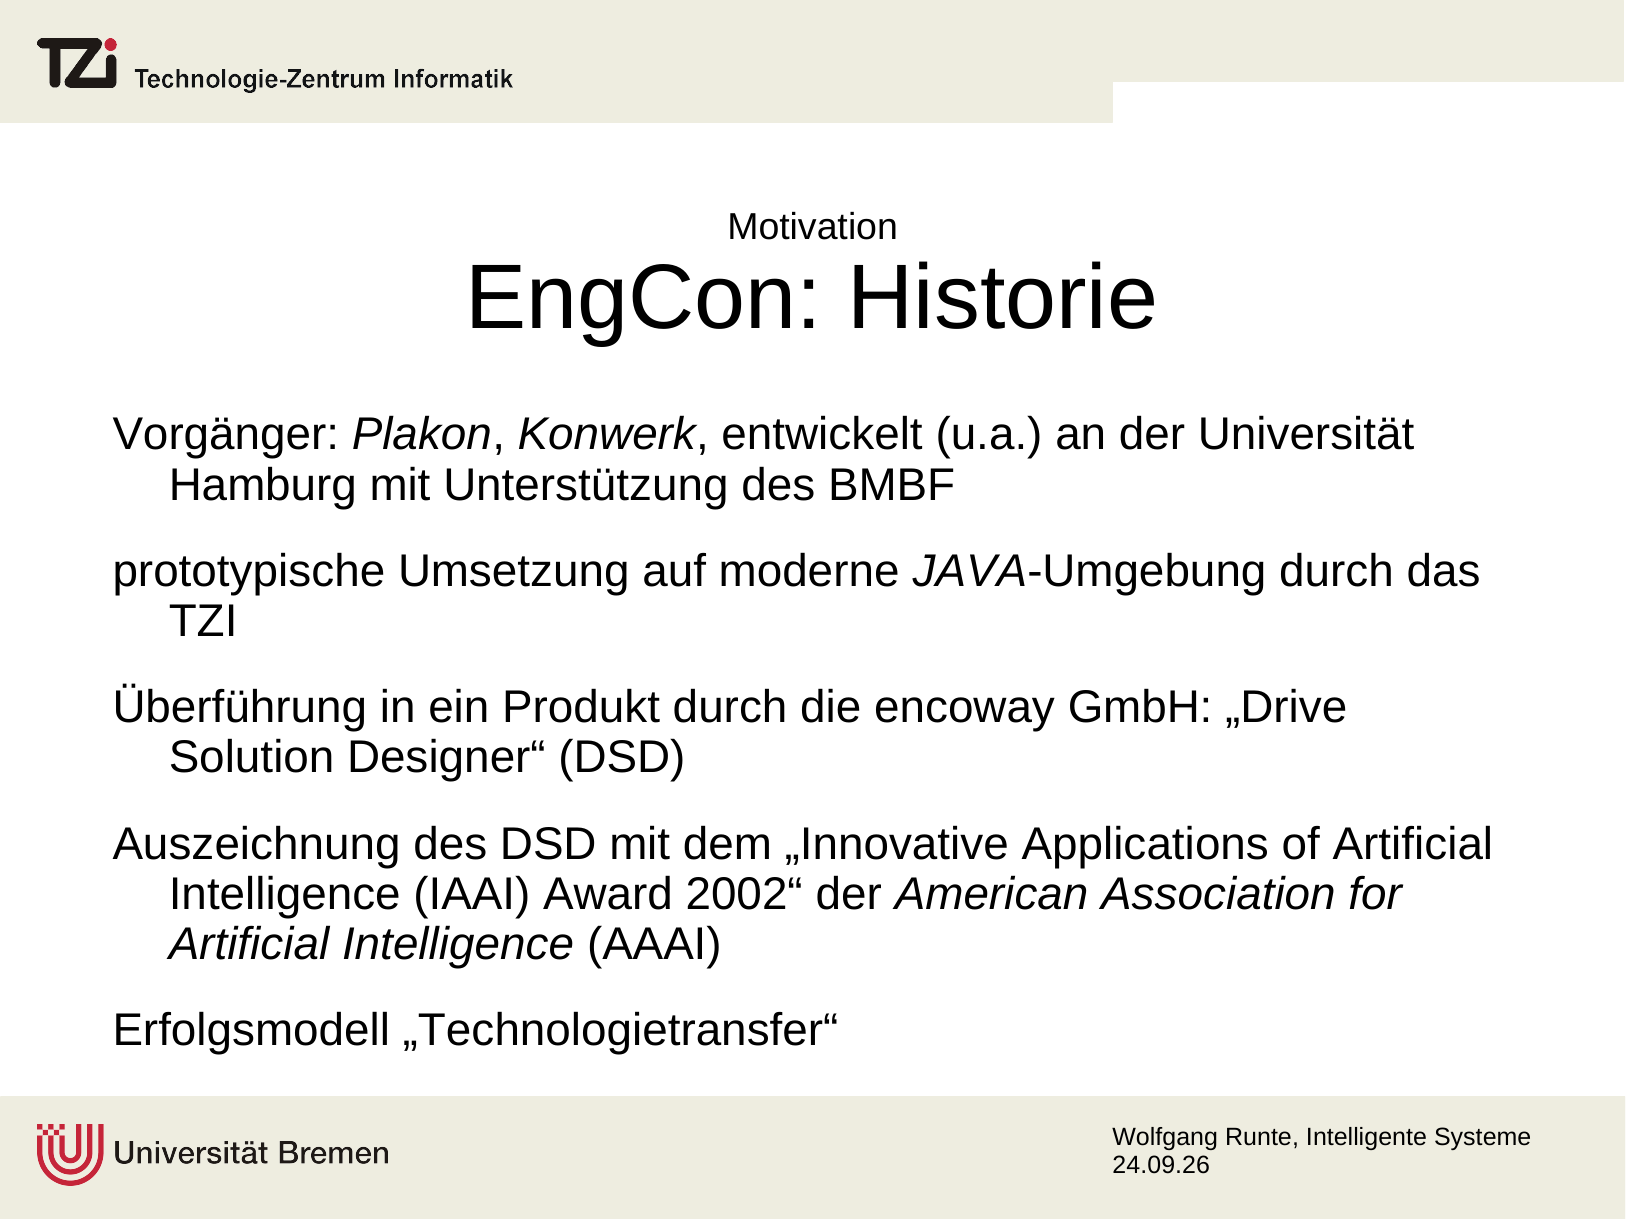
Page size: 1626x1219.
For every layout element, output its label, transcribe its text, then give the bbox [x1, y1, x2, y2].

picture [37, 1124, 388, 1186]
picture [37, 38, 513, 93]
title Motivation EngCon: Historie [112, 162, 1513, 393]
list Vorgänger: Plakon, Konwerk, entwickelt (u.a.) an der Universität Hamburg mit Unterstützung des BMBF prototypische Umsetzung auf moderne JAVA-Umgebung durch das TZI Überführung in ein Produkt durch die encoway GmbH: „Drive Solution Designer“ (DSD) Auszeichnung des DSD mit dem „Innovative Applications of Artificial Intelligence (IAAI) Award 2002“ der American Association for Artificial Intelligence (AAAI) Erfolgsmodell „Technologietransfer“ [112, 409, 1513, 1058]
